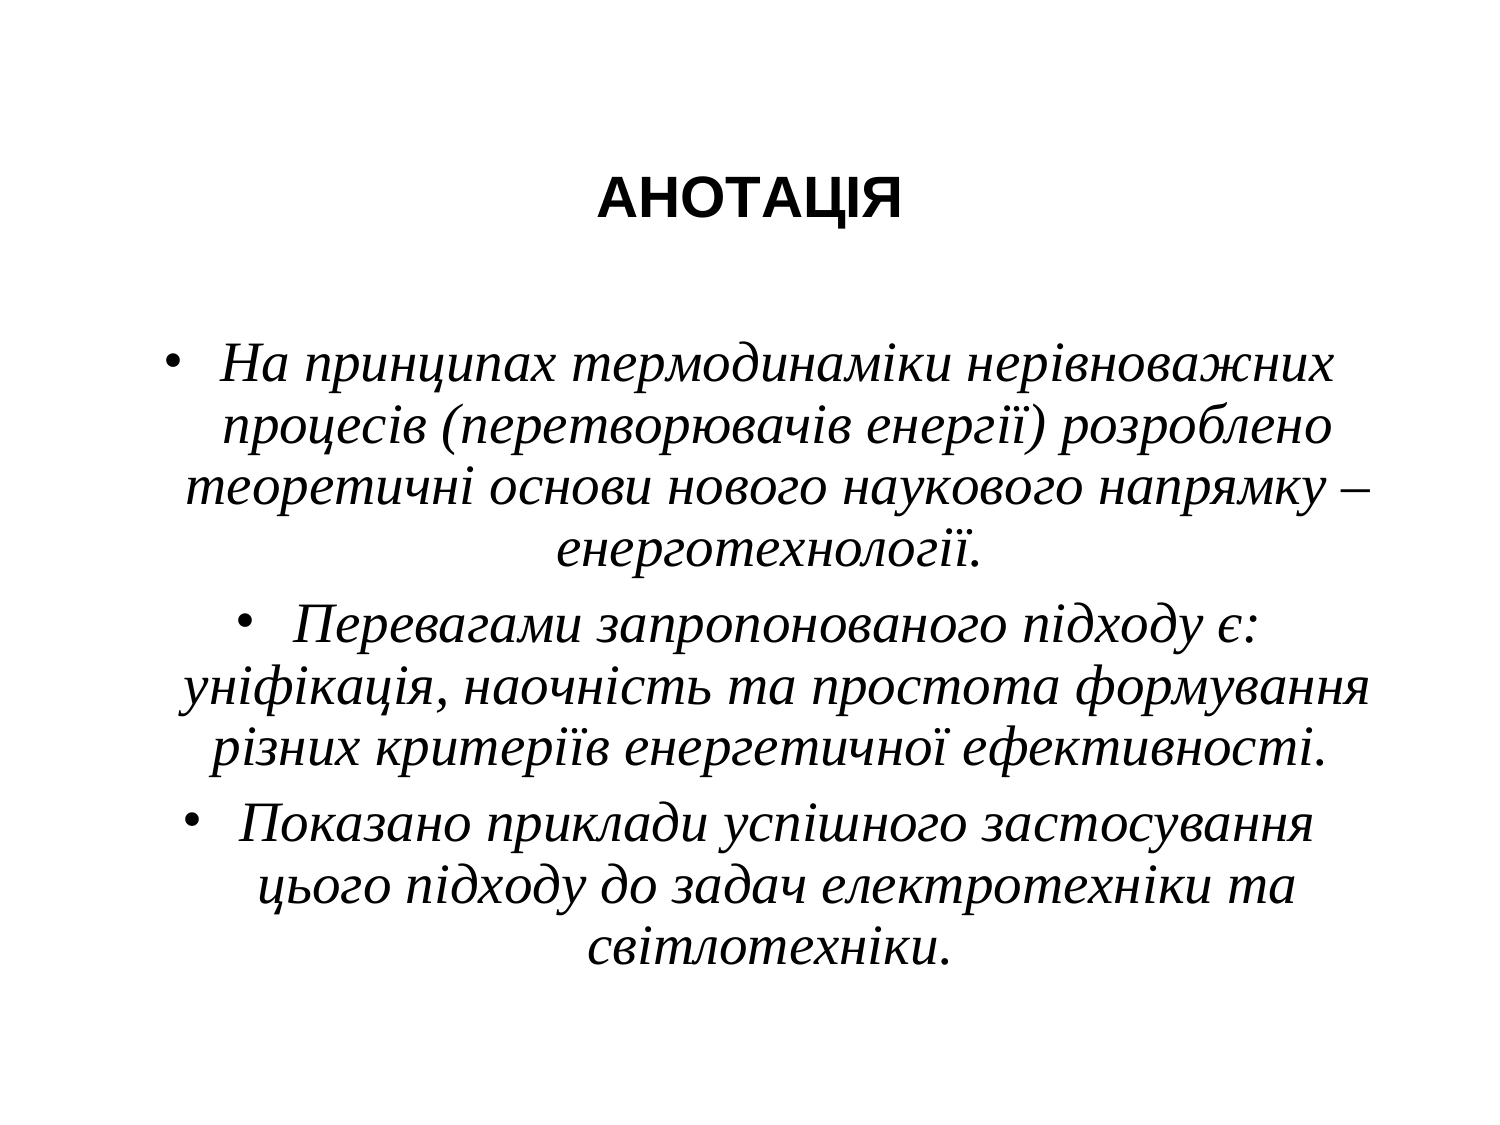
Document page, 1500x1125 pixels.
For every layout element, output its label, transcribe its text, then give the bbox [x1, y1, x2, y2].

title АНОТАЦІЯ [112, 99, 1388, 288]
list На принципах термодинаміки нерівноважних процесів (перетворювачів енергії) розроблено теоретичні основи нового наукового напрямку – енерготехнології. Перевагами запропонованого підходу є: уніфікація, наочність та простота формування різних критеріїв енергетичної ефективності. Показано приклади успішного застосування цього підходу до задач електротехніки та світлотехніки. [112, 324, 1388, 1000]
